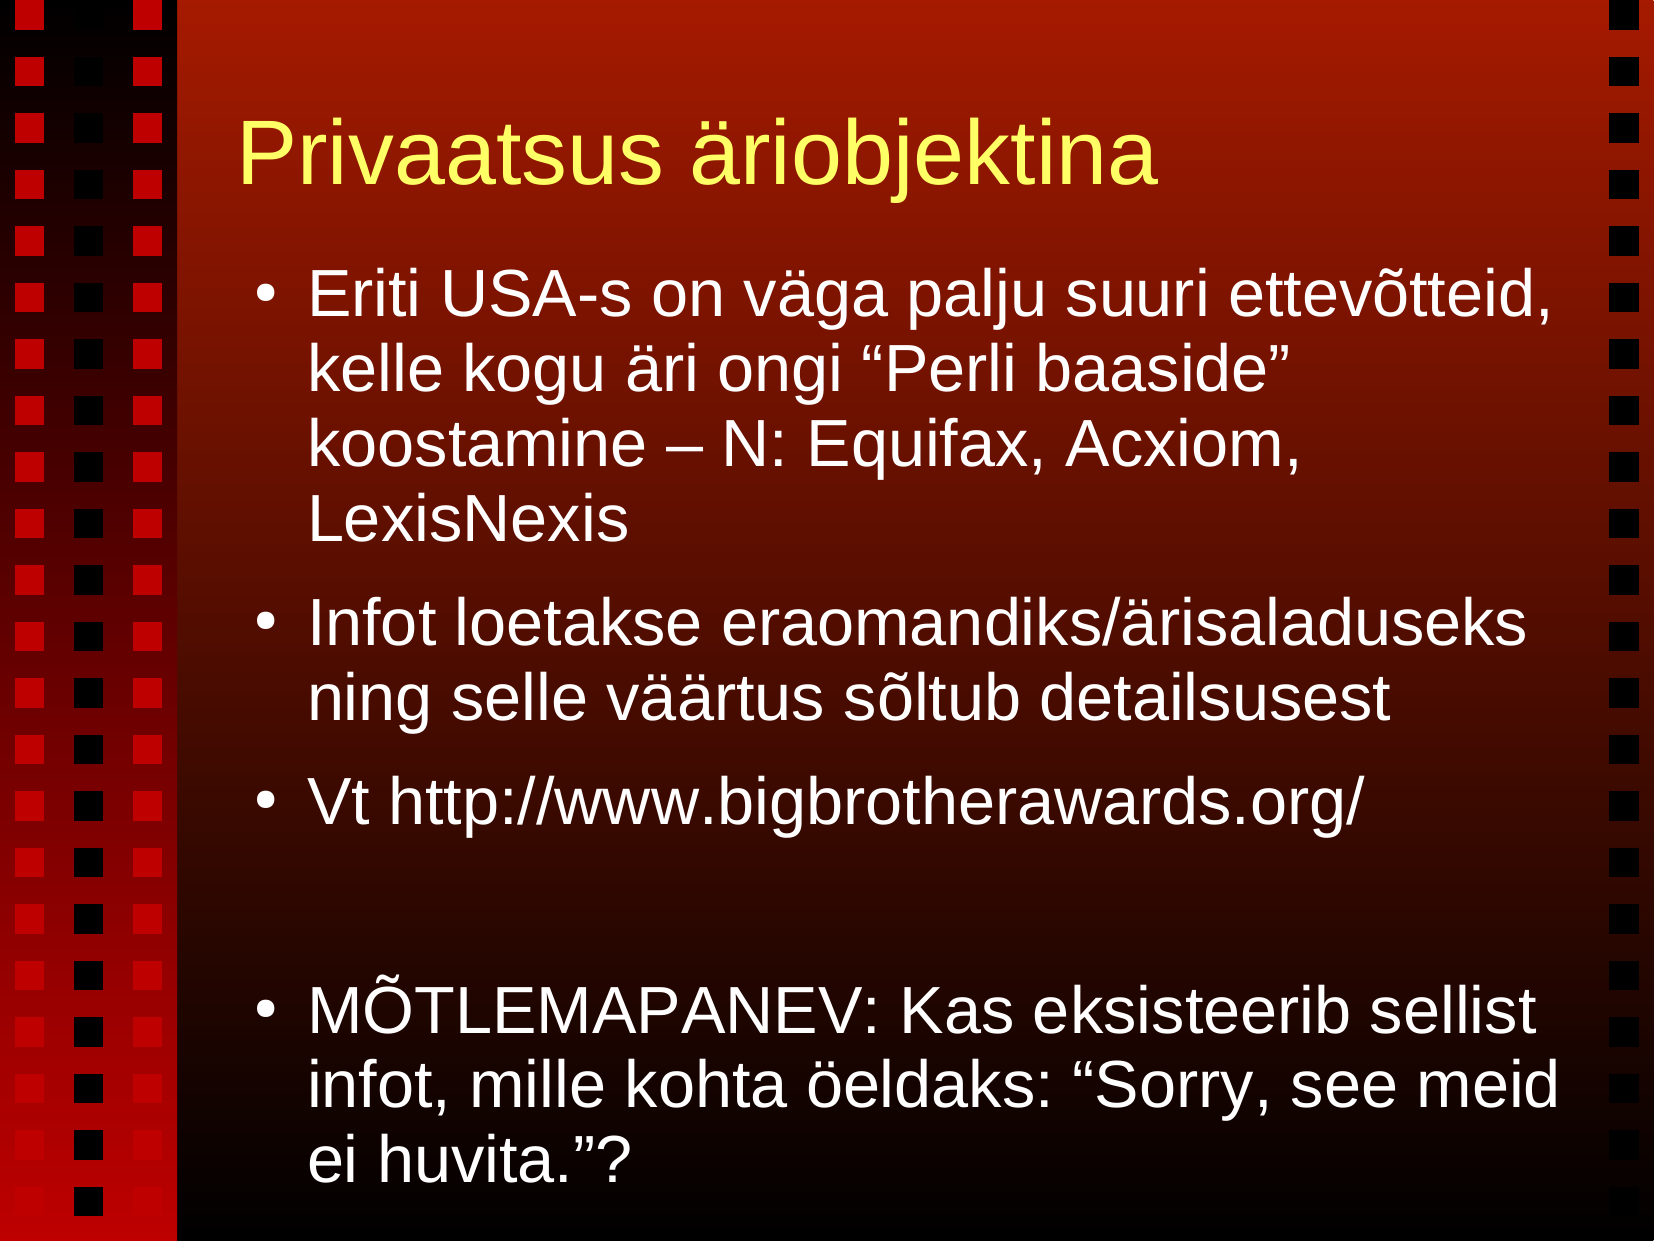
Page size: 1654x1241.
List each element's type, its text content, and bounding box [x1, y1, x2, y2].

title Privaatsus äriobjektina [236, 49, 1571, 256]
list Eriti USA-s on väga palju suuri ettevõtteid, kelle kogu äri ongi “Perli baaside” koostamine – N: Equifax, Acxiom, LexisNexis Infot loetakse eraomandiks/ärisaladuseks ning selle väärtus sõltub detailsusest Vt http://www.bigbrotherawards.org/ MÕTLEMAPANEV: Kas eksisteerib sellist infot, mille kohta öeldaks: “Sorry, see meid ei huvita.”? [236, 256, 1571, 1198]
